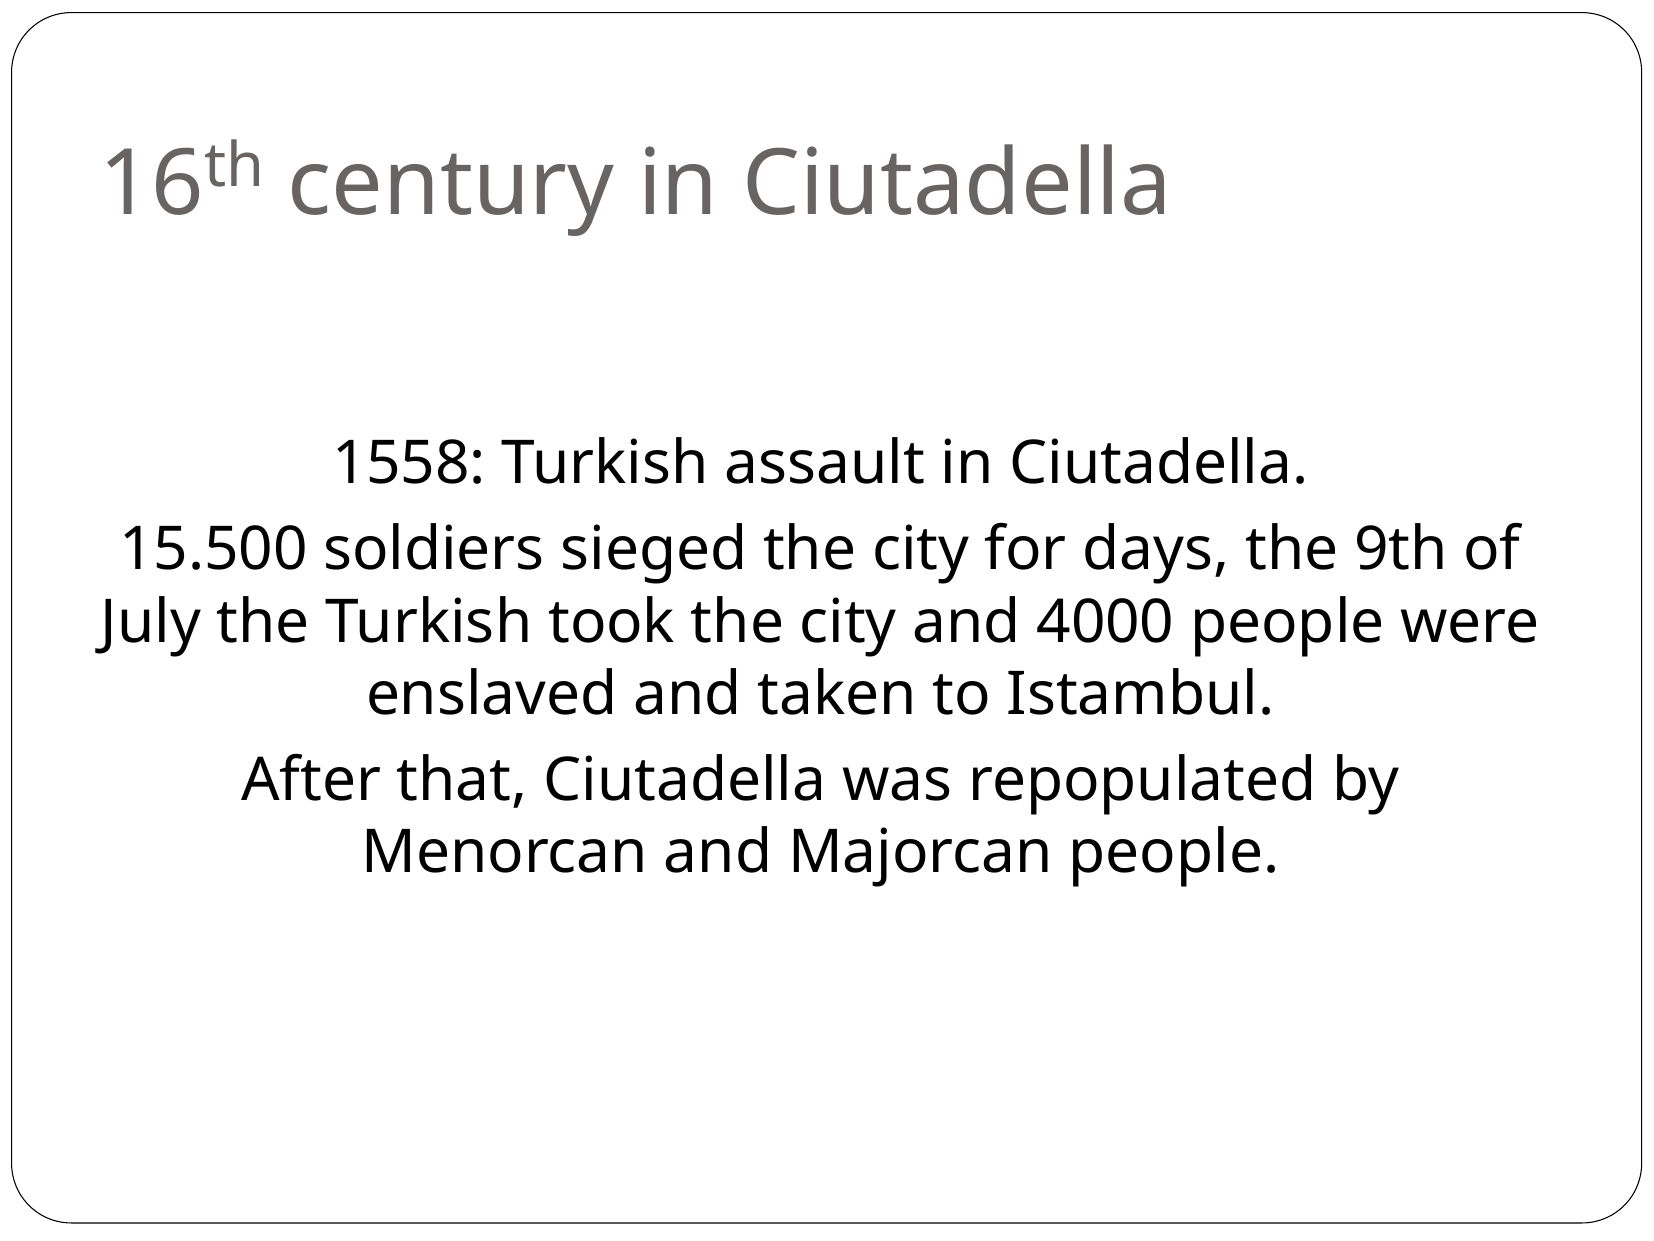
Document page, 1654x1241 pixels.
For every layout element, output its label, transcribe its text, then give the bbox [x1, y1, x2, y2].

list 1558: Turkish assault in Ciutadella. 15.500 soldiers sieged the city for days, the 9th of July the Turkish took the city and 4000 people were enslaved and taken to Istambul. After that, Ciutadella was repopulated by Menorcan and Majorcan people. [76, 295, 1565, 1099]
title 16th century in Ciutadella [82, 56, 1571, 250]
